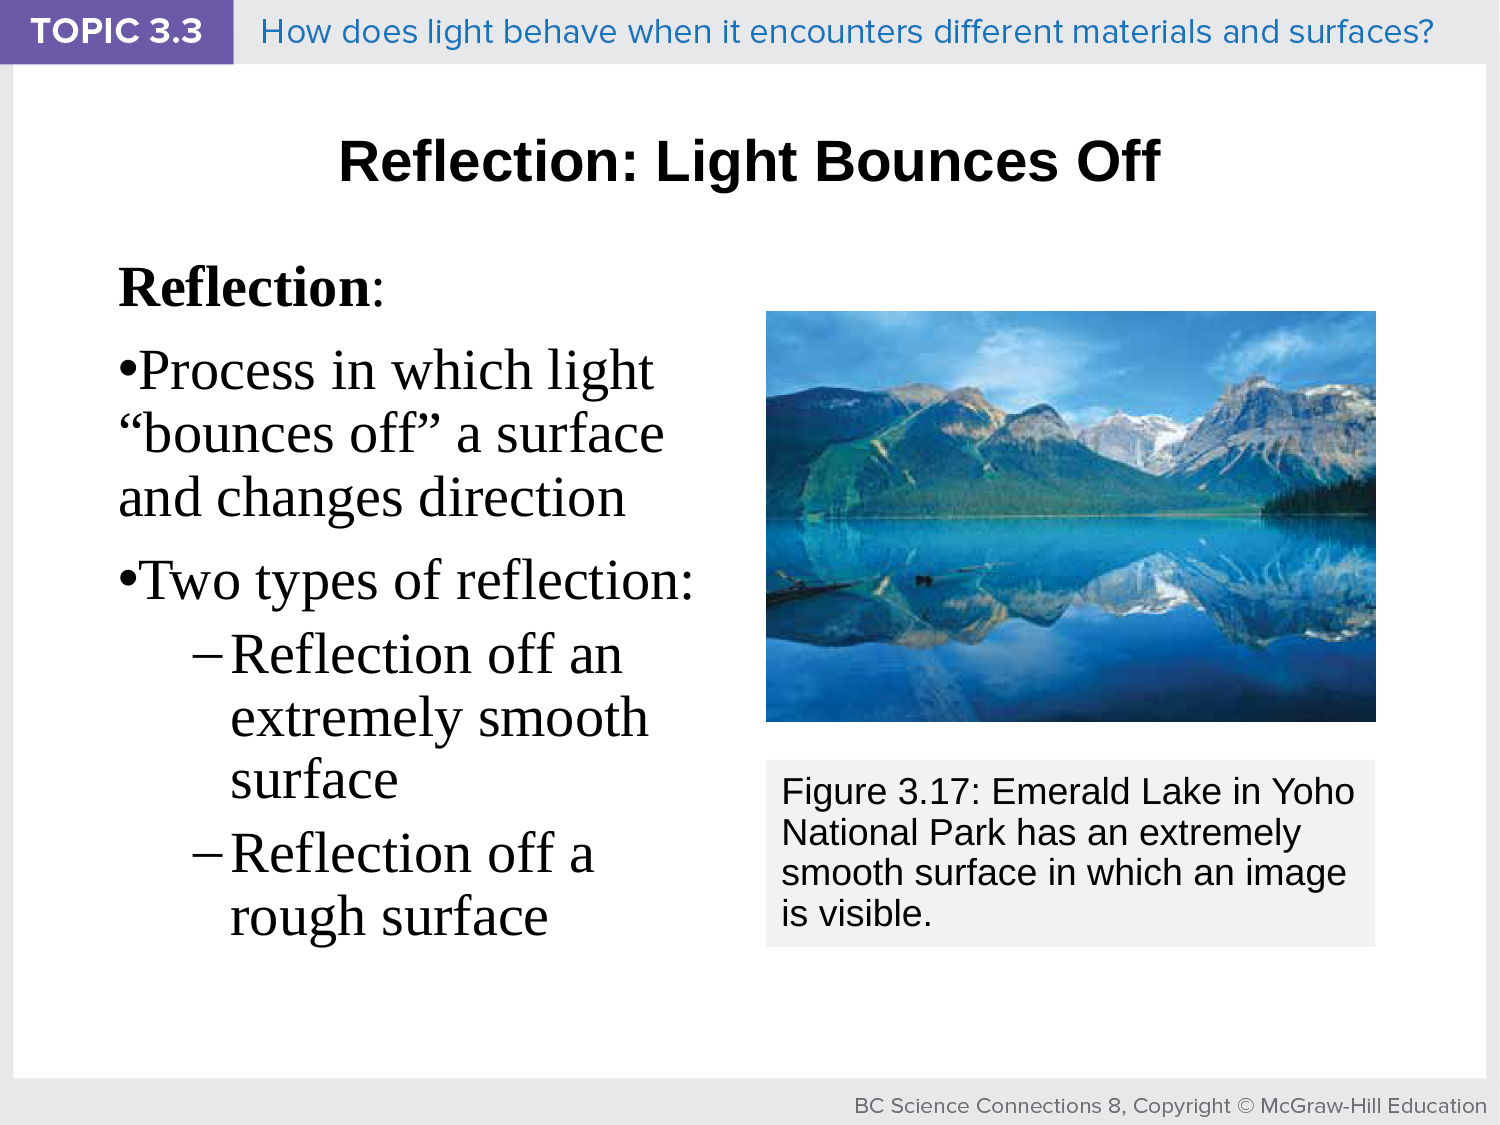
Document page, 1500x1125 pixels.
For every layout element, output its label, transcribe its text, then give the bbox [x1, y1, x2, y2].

list Reflection: Process in which light “bounces off” a surface and changes direction Two types of reflection: Reflection off an extremely smooth surface Reflection off a rough surface [103, 248, 750, 1014]
title Reflection: Light Bounces Off [103, 76, 1397, 249]
list Figure 3.17: Emerald Lake in Yoho National Park has an extremely smooth surface in which an image is visible. [766, 759, 1376, 947]
picture [0, 0, 1500, 1082]
